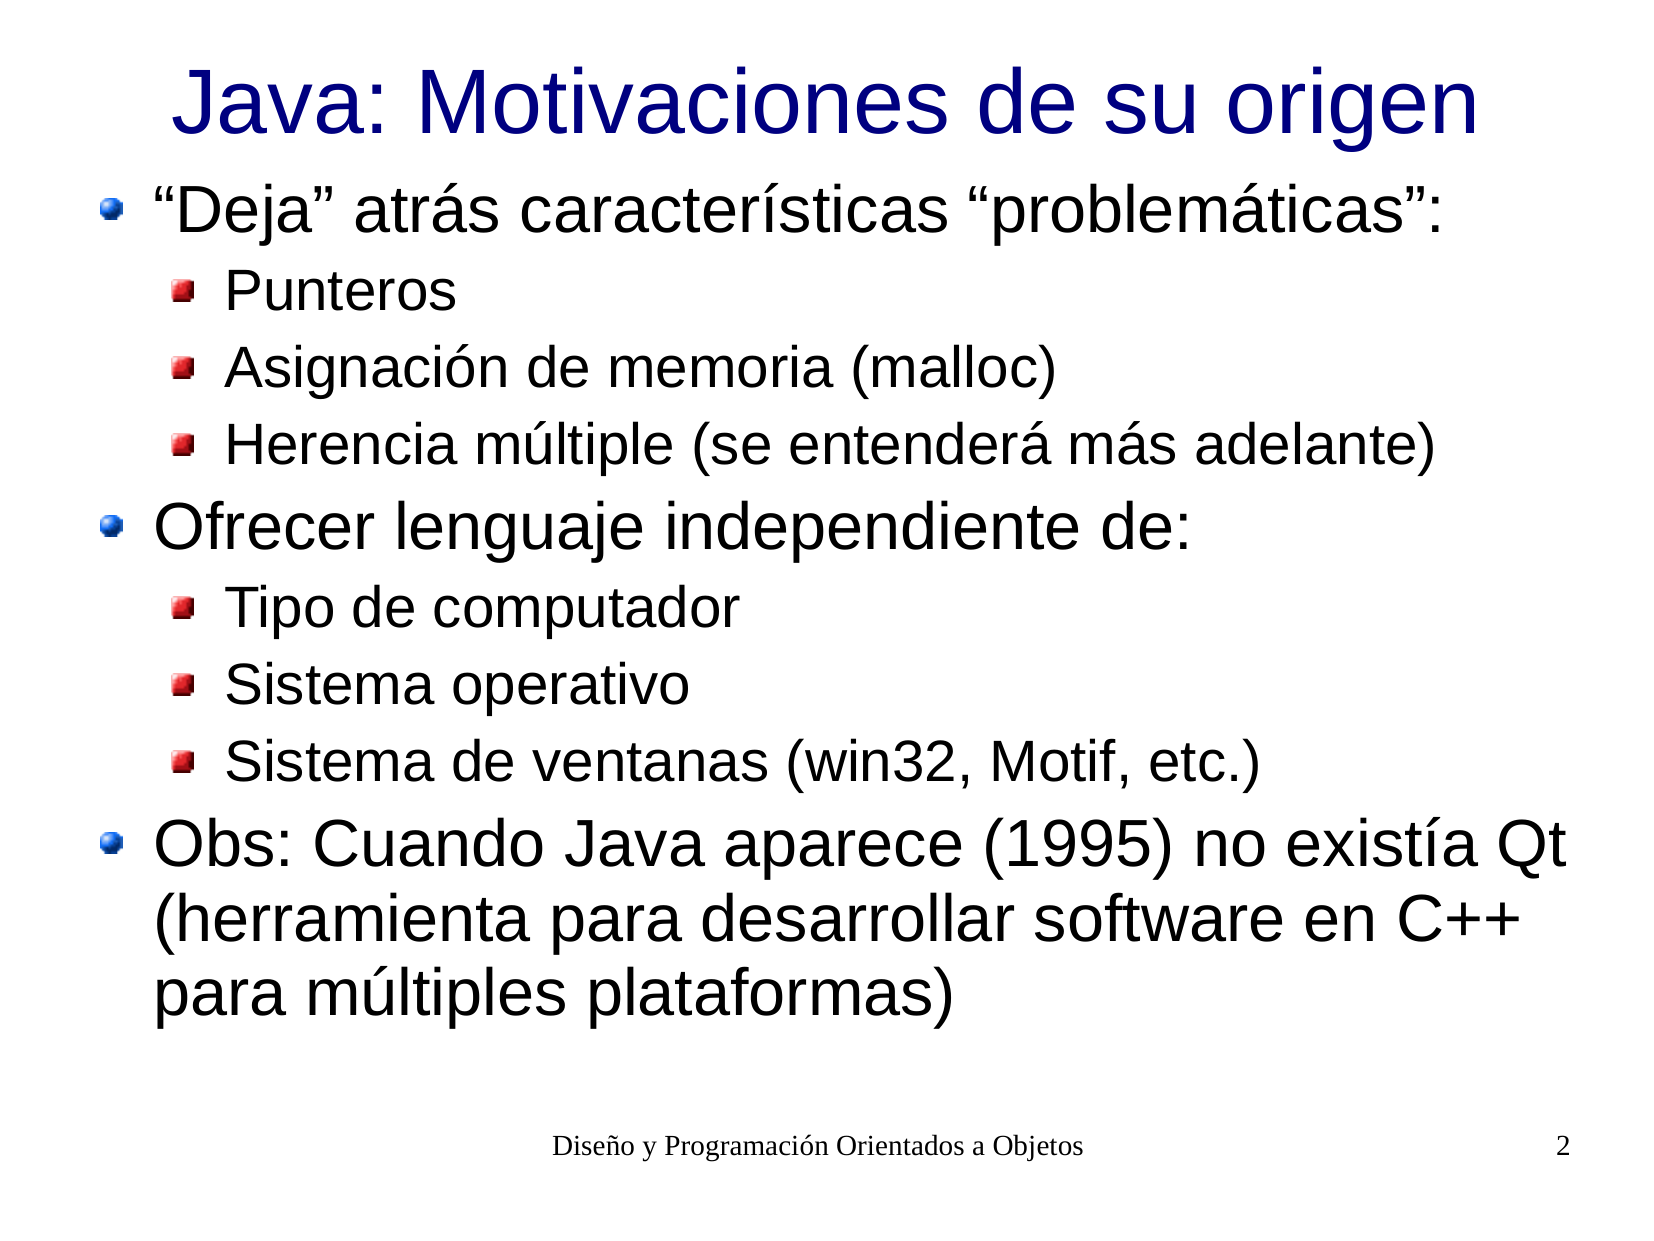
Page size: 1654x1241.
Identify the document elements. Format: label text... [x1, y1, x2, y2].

title Java: Motivaciones de su origen [82, 44, 1571, 159]
list “Deja” atrás características “problemáticas”: Punteros Asignación de memoria (malloc) Herencia múltiple (se entenderá más adelante) Ofrecer lenguaje independiente de: Tipo de computador Sistema operativo Sistema de ventanas (win32, Motif, etc.) Obs: Cuando Java aparece (1995) no existía Qt (herramienta para desarrollar software en C++ para múltiples plataformas) [82, 171, 1571, 1126]
